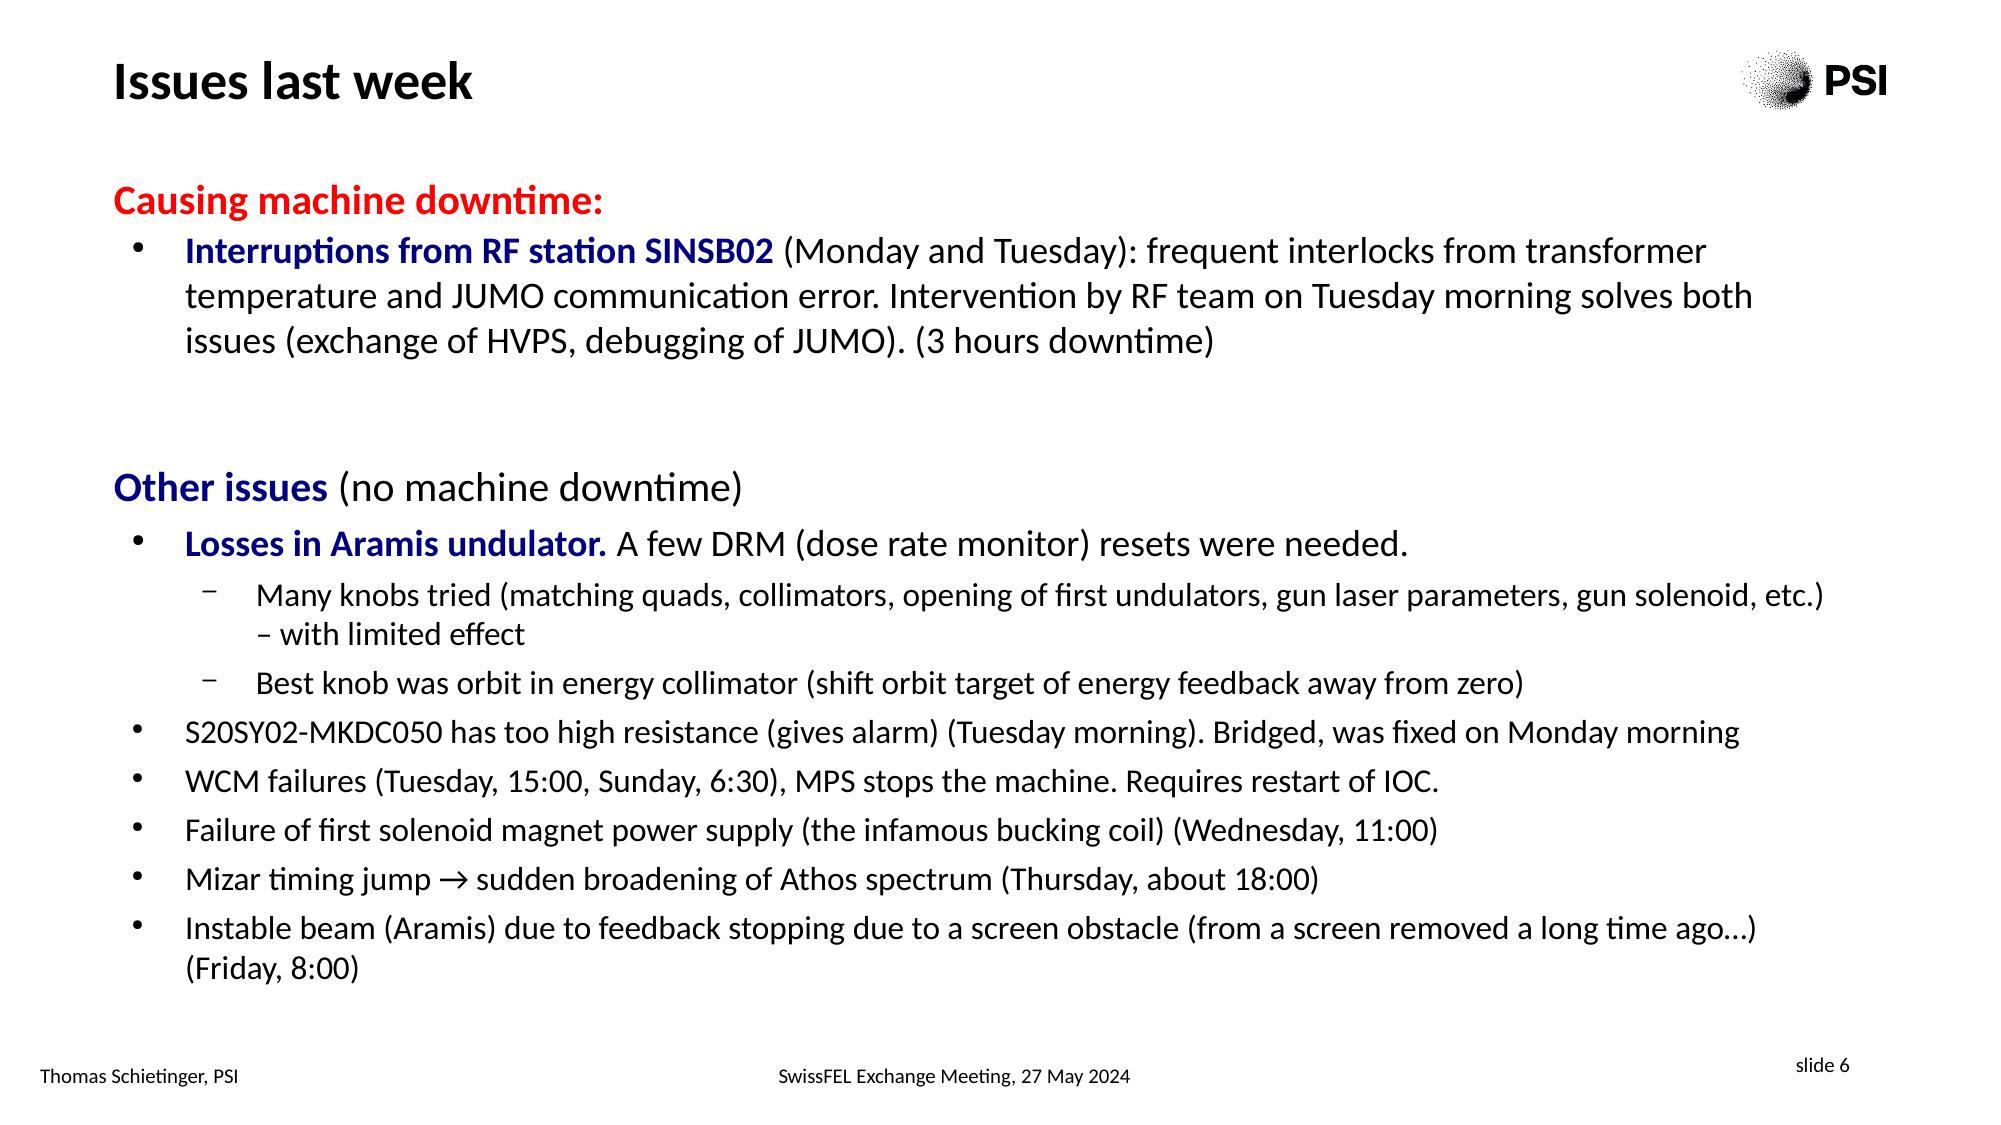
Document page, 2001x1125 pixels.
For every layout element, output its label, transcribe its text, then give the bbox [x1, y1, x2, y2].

title Issues last week [114, 45, 1585, 118]
list Causing machine downtime: Interruptions from RF station SINSB02 (Monday and Tuesday): frequent interlocks from transformer temperature and JUMO communication error. Intervention by RF team on Tuesday morning solves both issues (exchange of HVPS, debugging of JUMO). (3 hours downtime) Other issues (no machine downtime) Losses in Aramis undulator. A few DRM (dose rate monitor) resets were needed. Many knobs tried (matching quads, collimators, opening of first undulators, gun laser parameters, gun solenoid, etc.) – with limited effect Best knob was orbit in energy collimator (shift orbit target of energy feedback away from zero) S20SY02-MKDC050 has too high resistance (gives alarm) (Tuesday morning). Bridged, was fixed on Monday morning WCM failures (Tuesday, 15:00, Sunday, 6:30), MPS stops the machine. Requires restart of IOC. Failure of first solenoid magnet power supply (the infamous bucking coil) (Wednesday, 11:00) Mizar timing jump → sudden broadening of Athos spectrum (Thursday, about 18:00) Instable beam (Aramis) due to feedback stopping due to a screen obstacle (from a screen removed a long time ago…) (Friday, 8:00) [114, 172, 1831, 1027]
